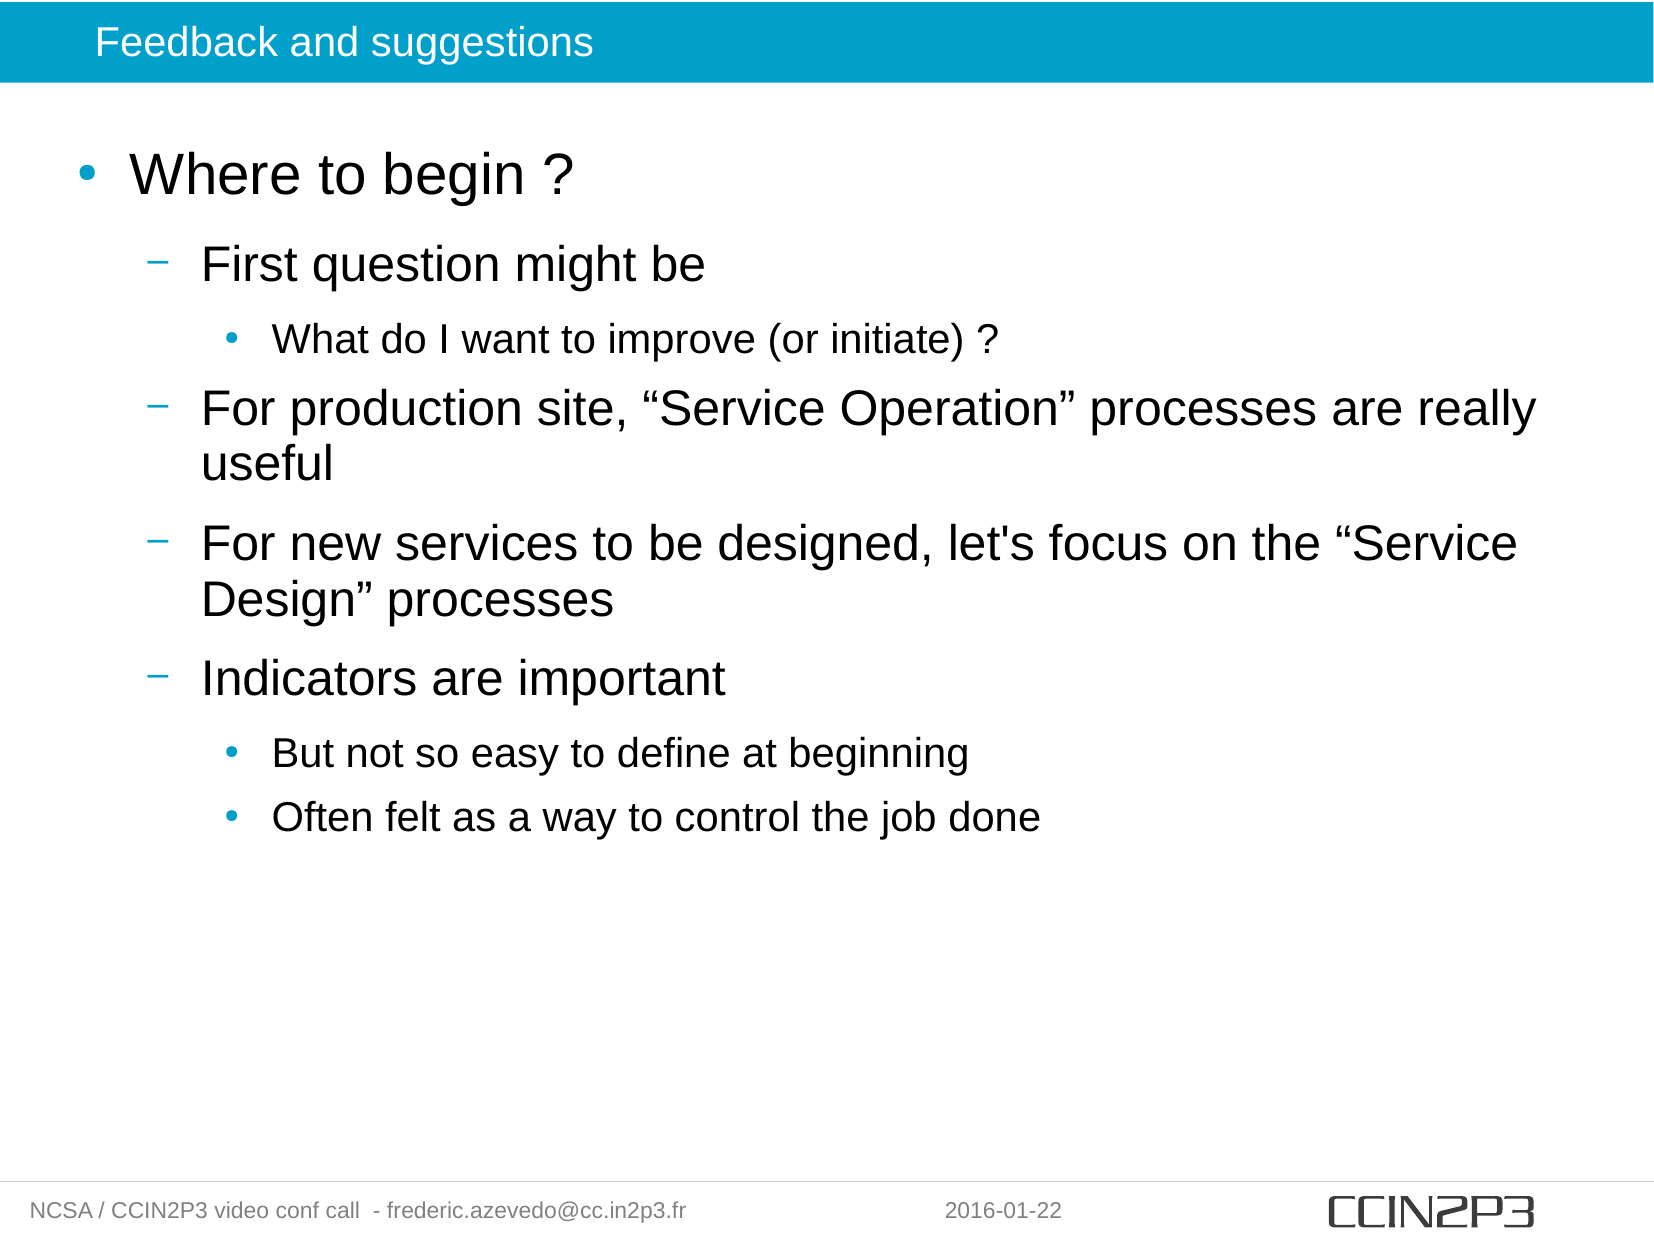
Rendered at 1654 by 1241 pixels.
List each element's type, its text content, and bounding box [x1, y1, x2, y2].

title Feedback and suggestions [0, 2, 1654, 83]
list Where to begin ? First question might be What do I want to improve (or initiate) ? For production site, “Service Operation” processes are really useful For new services to be designed, let's focus on the “Service Design” processes Indicators are important But not so easy to define at beginning Often felt as a way to control the job done [59, 141, 1607, 1134]
